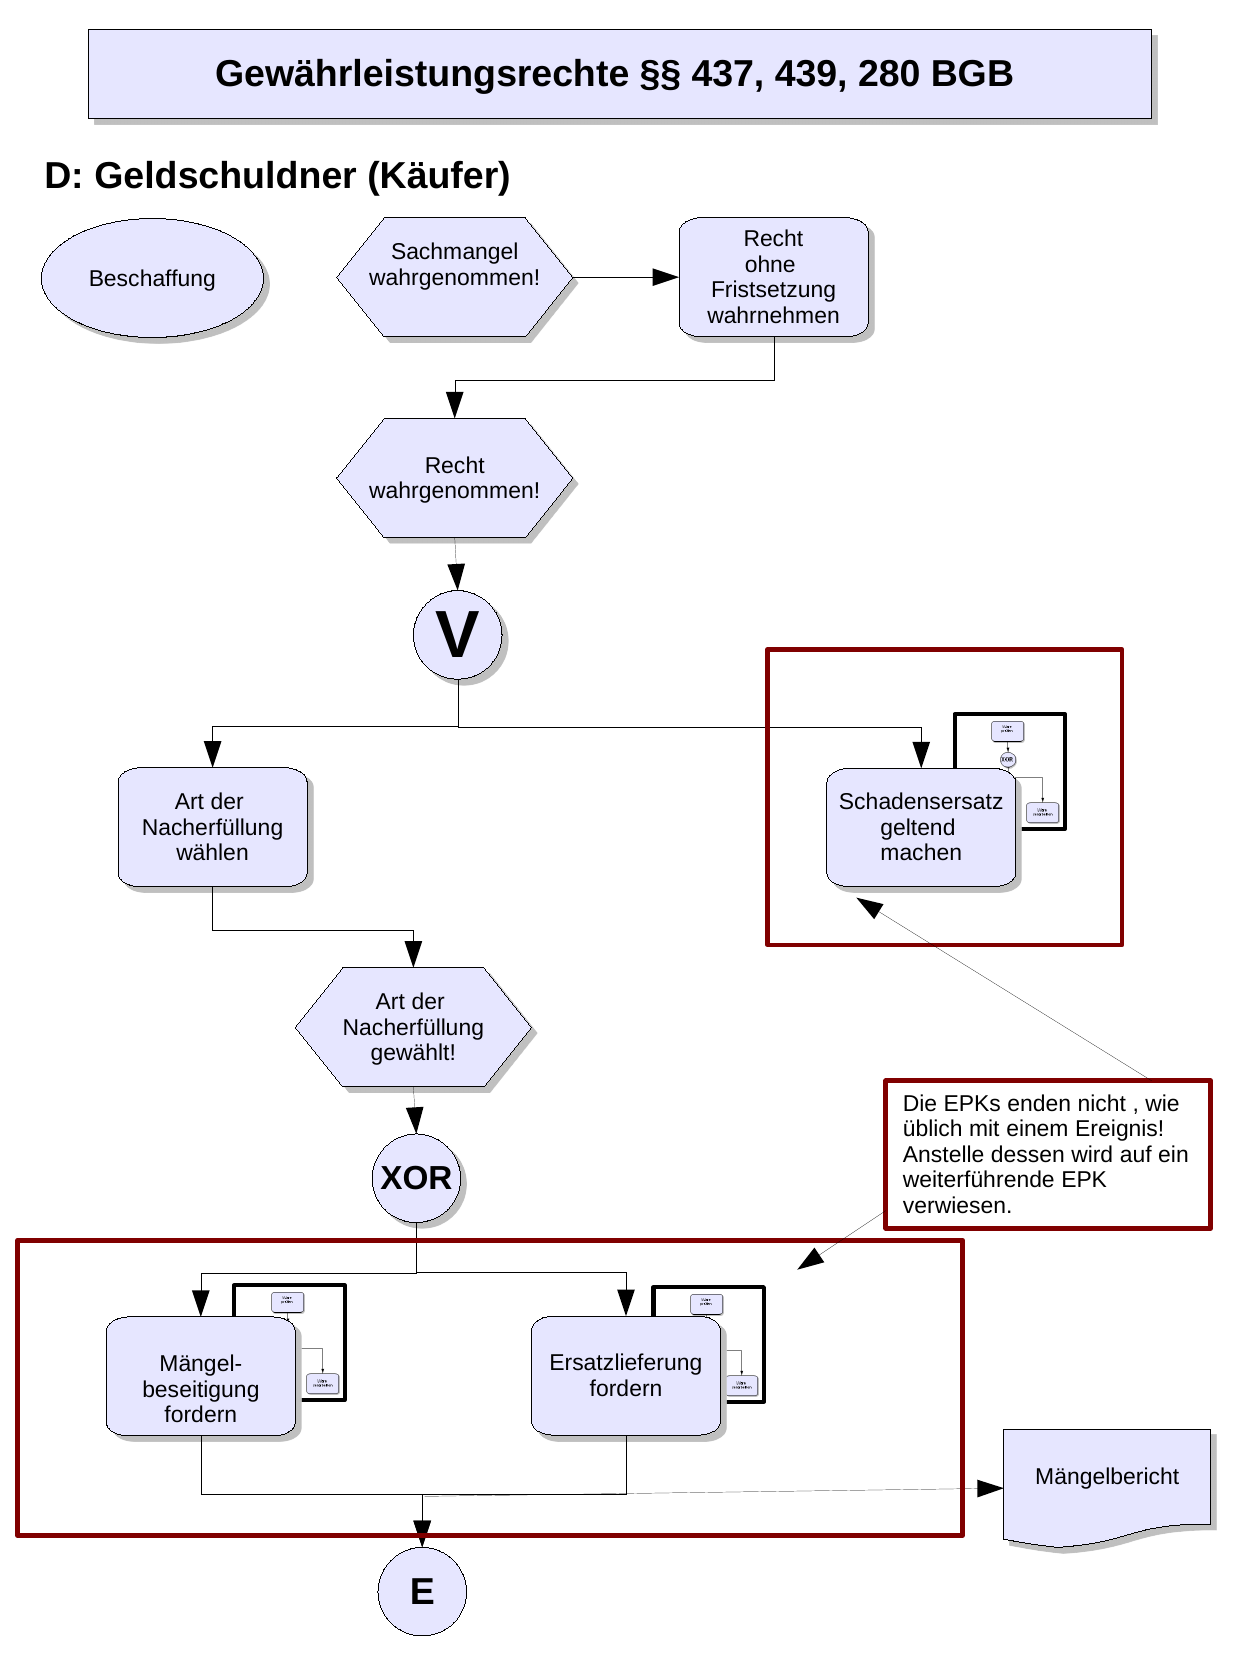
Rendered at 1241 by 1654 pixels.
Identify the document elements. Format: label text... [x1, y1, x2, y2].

picture [956, 716, 1063, 827]
text_box Die EPKs enden nicht , wie üblich mit einem Ereignis! Anstelle dessen wird auf ein weiterführende EPK verwiesen. [885, 1080, 1211, 1229]
text_box Schadensersatz geltend machen [826, 768, 1016, 887]
text_box Art der Nacherfüllung gewählt! [295, 967, 532, 1087]
text_box D: Geldschuldner (Käufer) [29, 147, 526, 206]
text_box Mängel- beseitigung fordern [106, 1316, 296, 1436]
text_box Recht wahrgenommen! [336, 418, 573, 538]
picture [236, 1287, 343, 1398]
text_box E [377, 1547, 467, 1636]
text_box XOR [372, 1133, 461, 1223]
picture [655, 1289, 762, 1400]
text_box Gewährleistungsrechte §§ 437, 439, 280 BGB [88, 29, 1152, 119]
text_box Recht ohne Fristsetzung wahrnehmen [679, 217, 869, 337]
text_box Sachmangel wahrgenommen! [336, 217, 573, 337]
text_box Mängelbericht [1003, 1429, 1211, 1548]
text_box V [413, 590, 503, 680]
text_box Beschaffung [41, 218, 264, 338]
text_box Ersatzlieferung fordern [531, 1316, 721, 1436]
text_box Art der Nacherfüllung wählen [118, 767, 308, 887]
